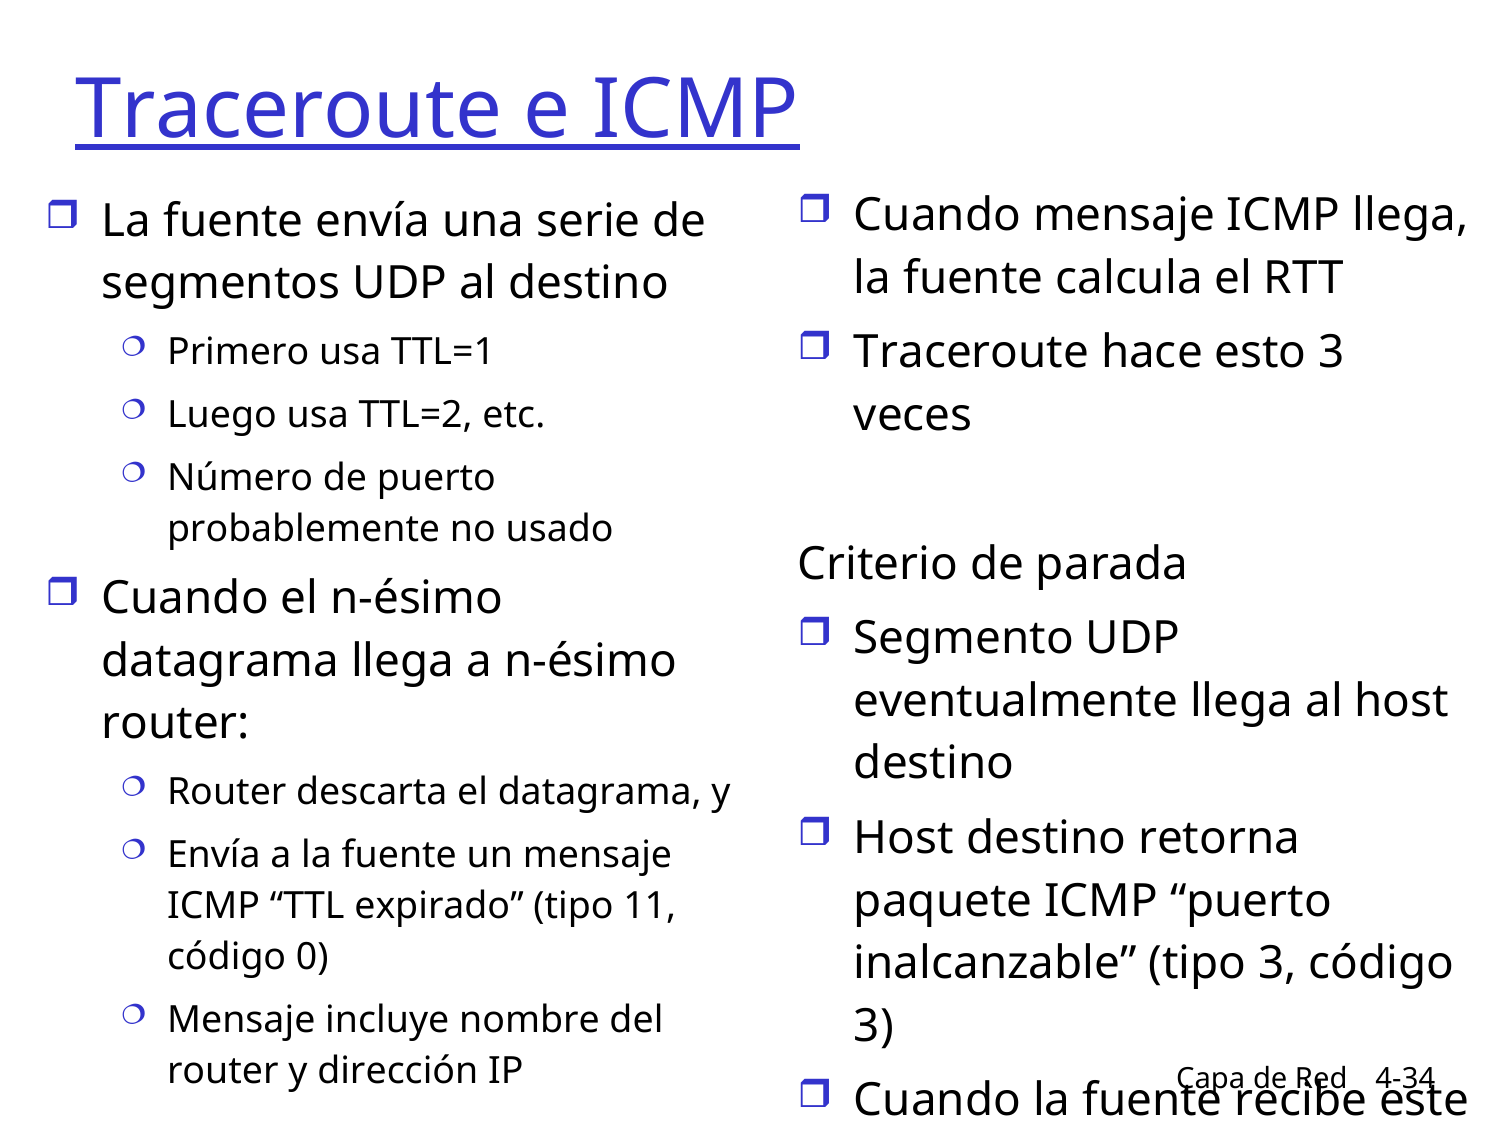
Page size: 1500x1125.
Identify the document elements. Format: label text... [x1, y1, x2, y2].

title Traceroute e ICMP [75, 23, 1463, 188]
list La fuente envía una serie de segmentos UDP al destino Primero usa TTL=1 Luego usa TTL=2, etc. Número de puerto probablemente no usado Cuando el n-ésimo datagrama llega a n-ésimo router: Router descarta el datagrama, y Envía a la fuente un mensaje ICMP “TTL expirado” (tipo 11, código 0) Mensaje incluye nombre del router y dirección IP [45, 187, 747, 1029]
list Cuando mensaje ICMP llega, la fuente calcula el RTT Traceroute hace esto 3 veces Criterio de parada Segmento UDP eventualmente llega al host destino Host destino retorna paquete ICMP “puerto inalcanzable” (tipo 3, código 3) Cuando la fuente recibe este ICMP, para. [797, 181, 1475, 1023]
